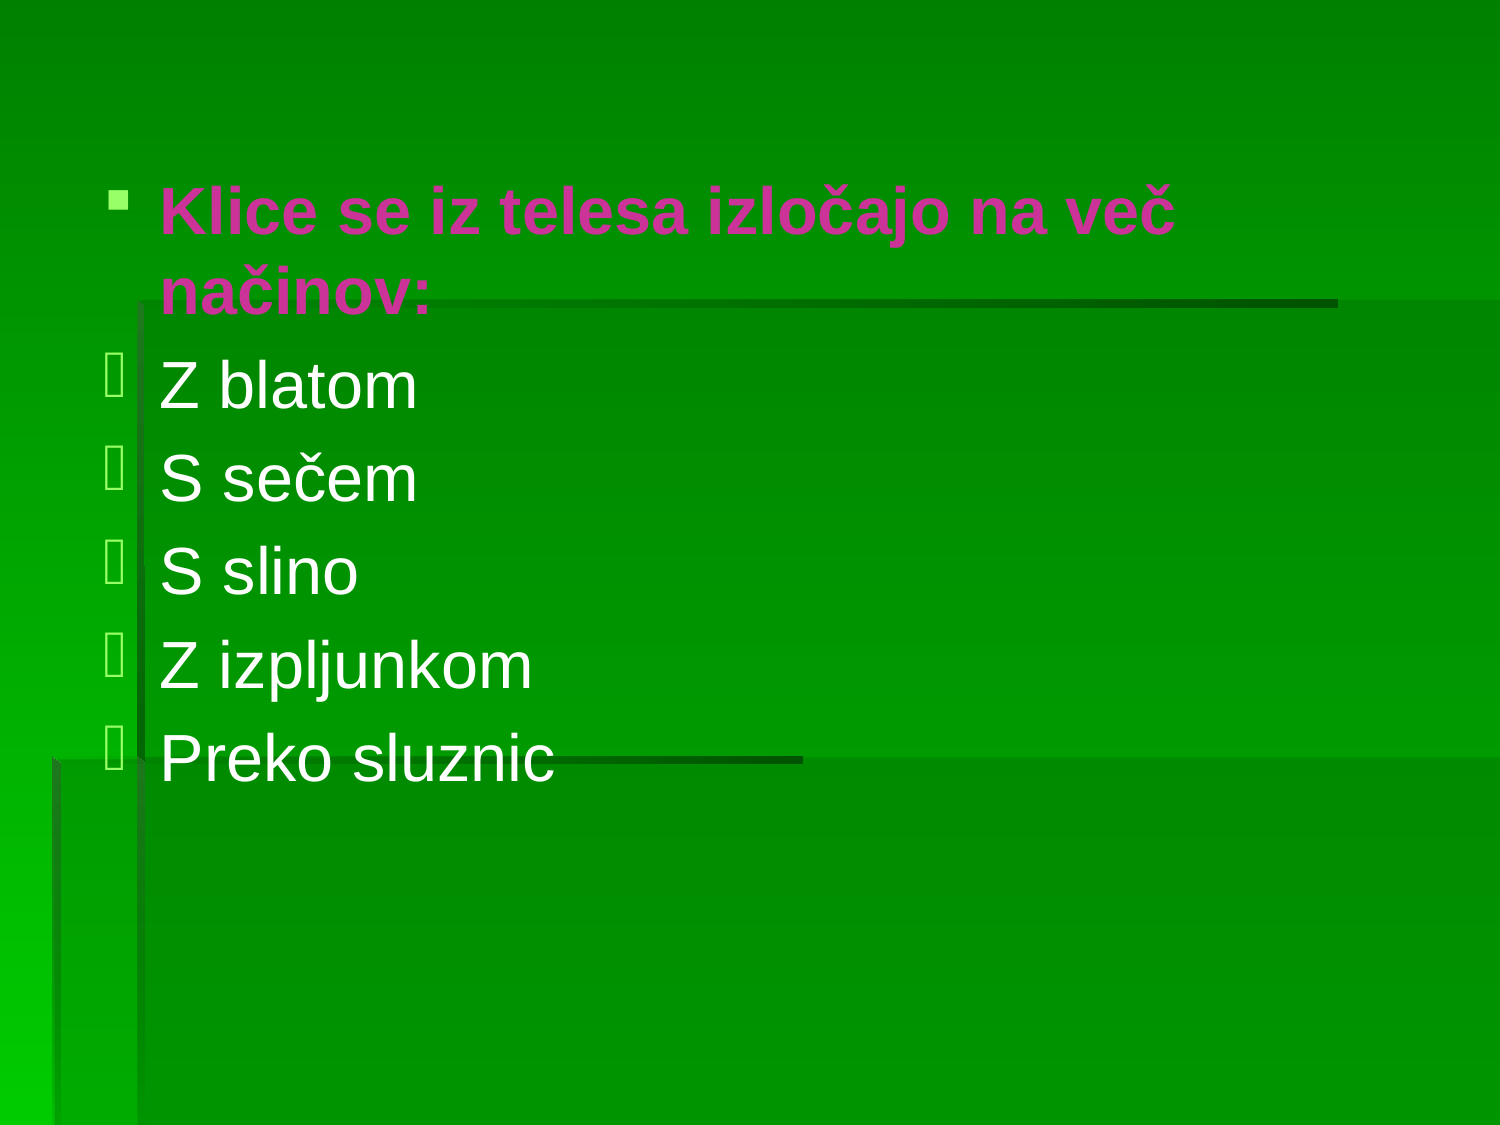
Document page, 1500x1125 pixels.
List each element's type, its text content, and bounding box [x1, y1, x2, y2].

list Klice se iz telesa izločajo na več načinov: Z blatom S sečem S slino Z izpljunkom Preko sluznic [88, 160, 1438, 1035]
